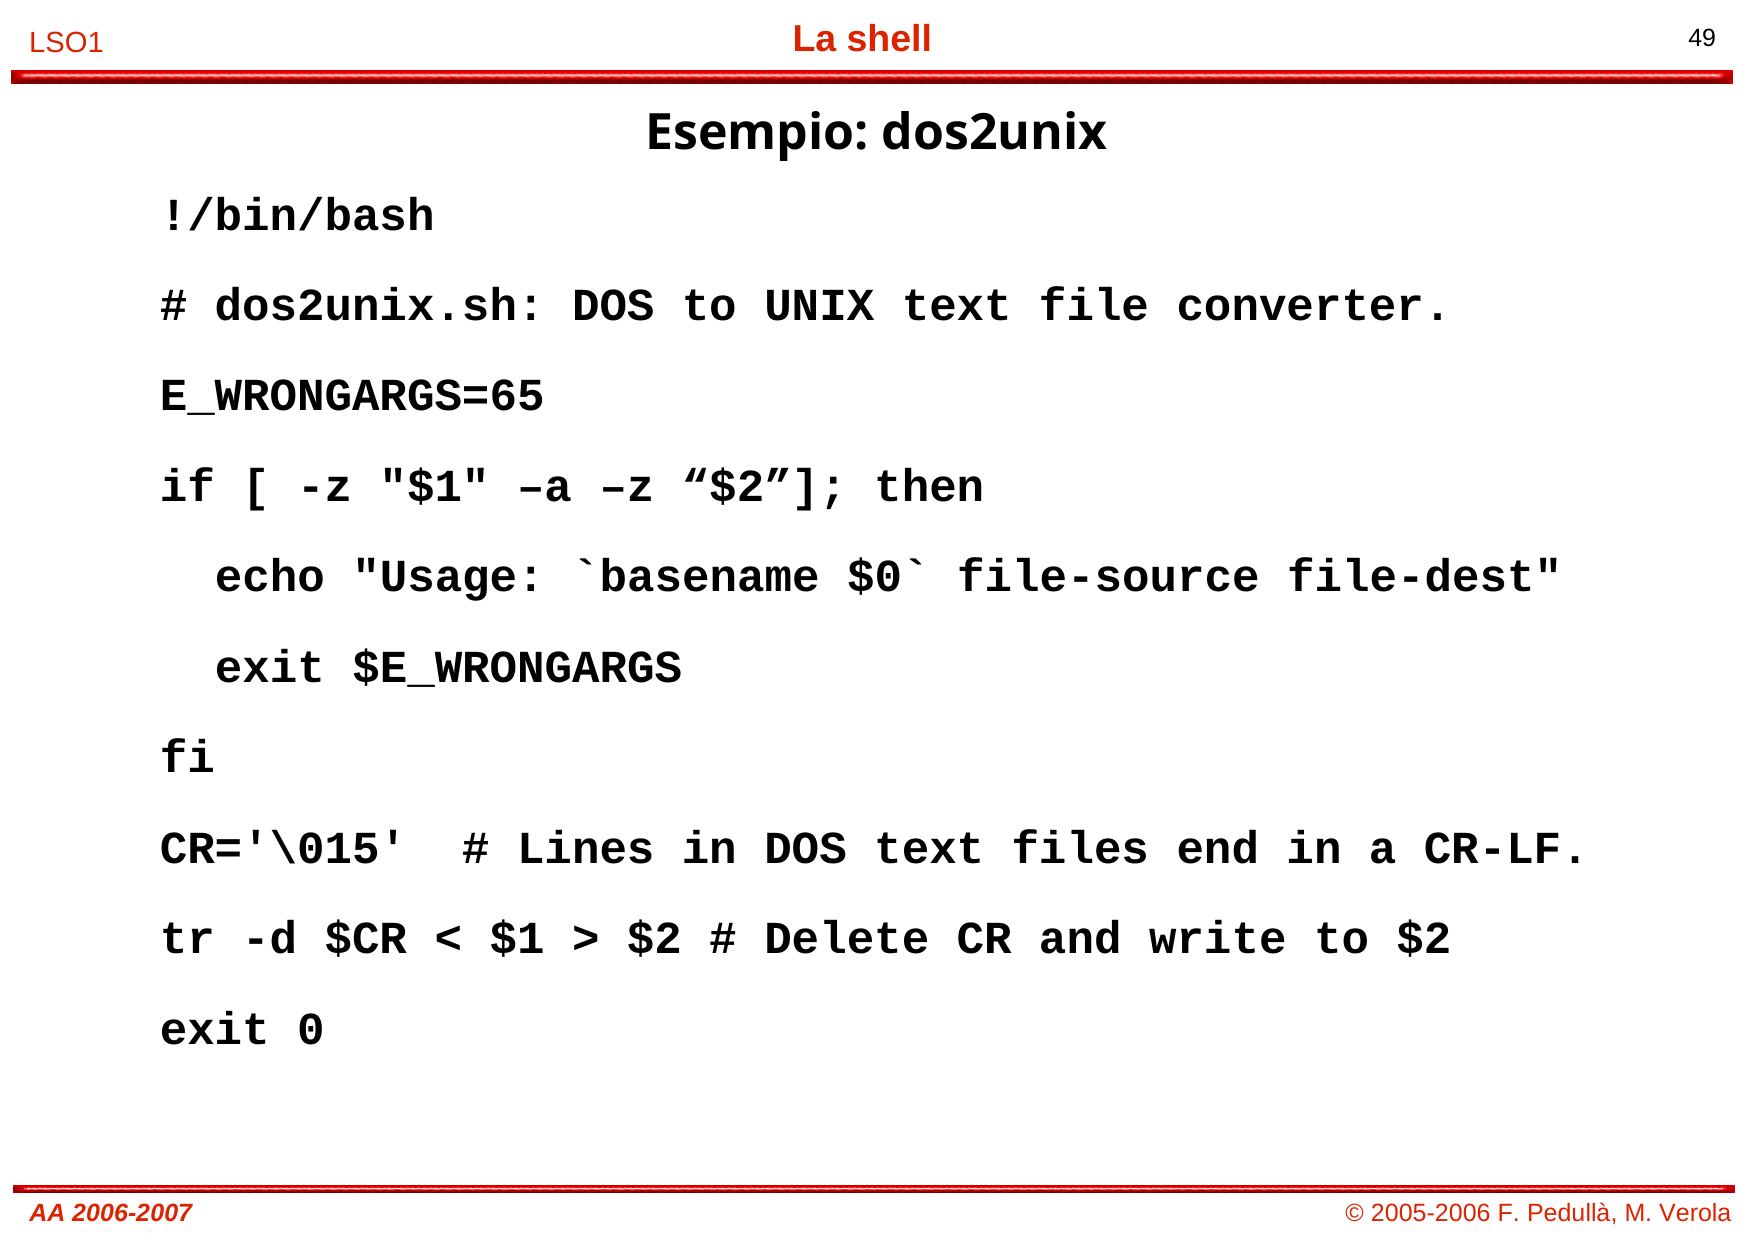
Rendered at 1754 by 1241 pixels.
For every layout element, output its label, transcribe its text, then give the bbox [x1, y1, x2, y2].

list !/bin/bash # dos2unix.sh: DOS to UNIX text file converter. E_WRONGARGS=65 if [ -z "$1" –a –z “$2”]; then echo "Usage: `basename $0` file-source file-dest" exit $E_WRONGARGS fi CR='\015' # Lines in DOS text files end in a CR-LF. tr -d $CR < $1 > $2 # Delete CR and write to $2 exit 0 [145, 183, 1665, 1127]
picture [13, 1185, 1735, 1193]
title Esempio: dos2unix [593, 84, 1160, 180]
picture [11, 70, 1733, 84]
